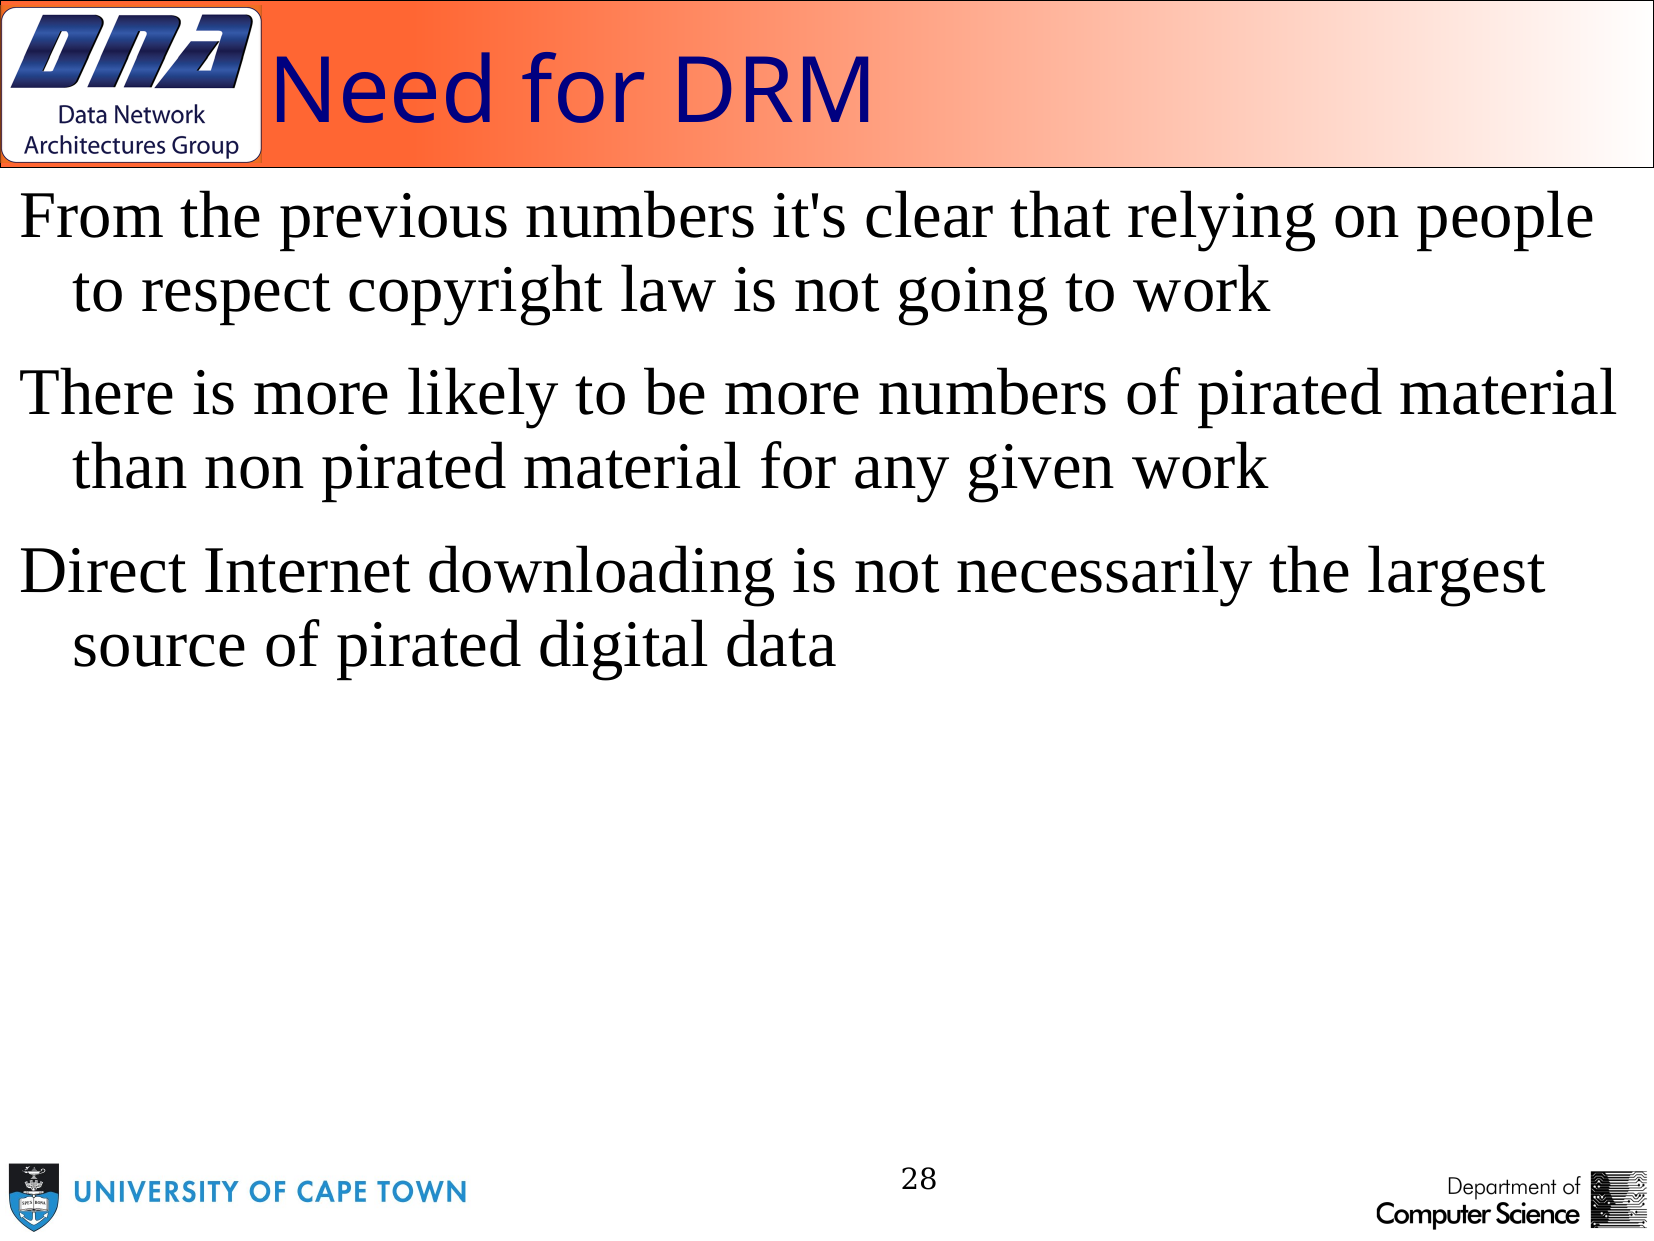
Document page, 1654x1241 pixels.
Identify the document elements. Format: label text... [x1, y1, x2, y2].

title Need for DRM [268, 19, 1654, 155]
picture [1368, 1159, 1654, 1235]
picture [5, 1159, 479, 1235]
list From the previous numbers it's clear that relying on people to respect copyright law is not going to work There is more likely to be more numbers of pirated material than non pirated material for any given work Direct Internet downloading is not necessarily the largest source of pirated digital data [2, 177, 1654, 1153]
picture [0, 5, 262, 163]
